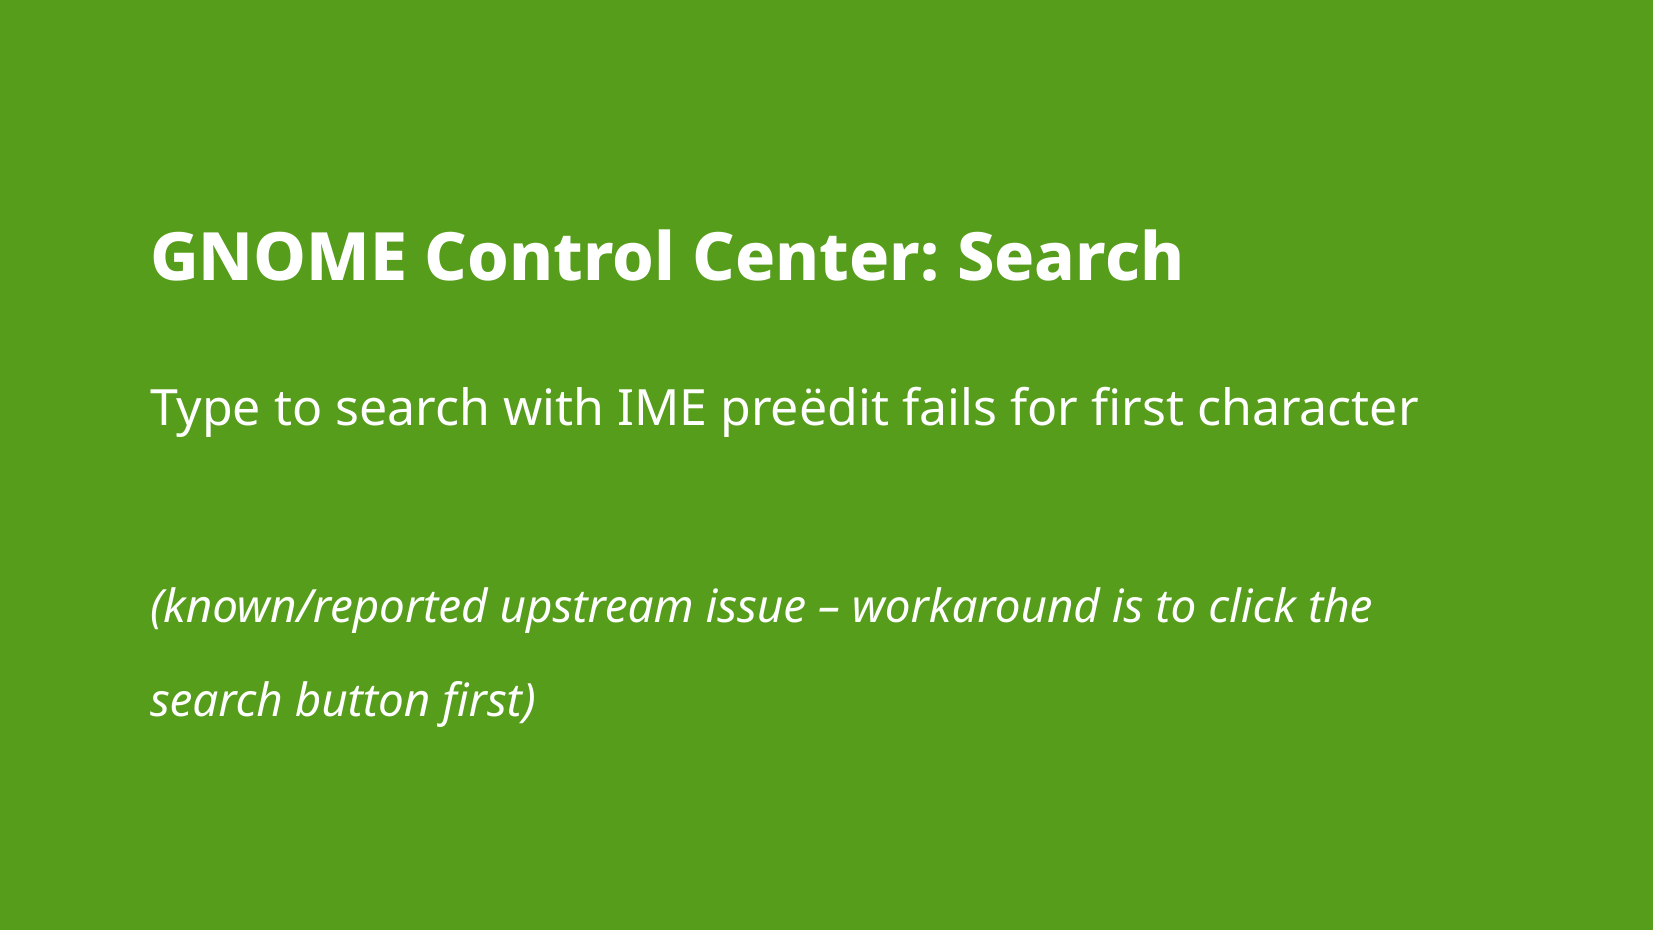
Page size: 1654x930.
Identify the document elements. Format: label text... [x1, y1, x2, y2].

title GNOME Control Center: Search [150, 144, 1501, 301]
text_box Type to search with IME preëdit fails for first character (known/reported upstream issue – workaround is to click the search button first) [150, 337, 1501, 877]
